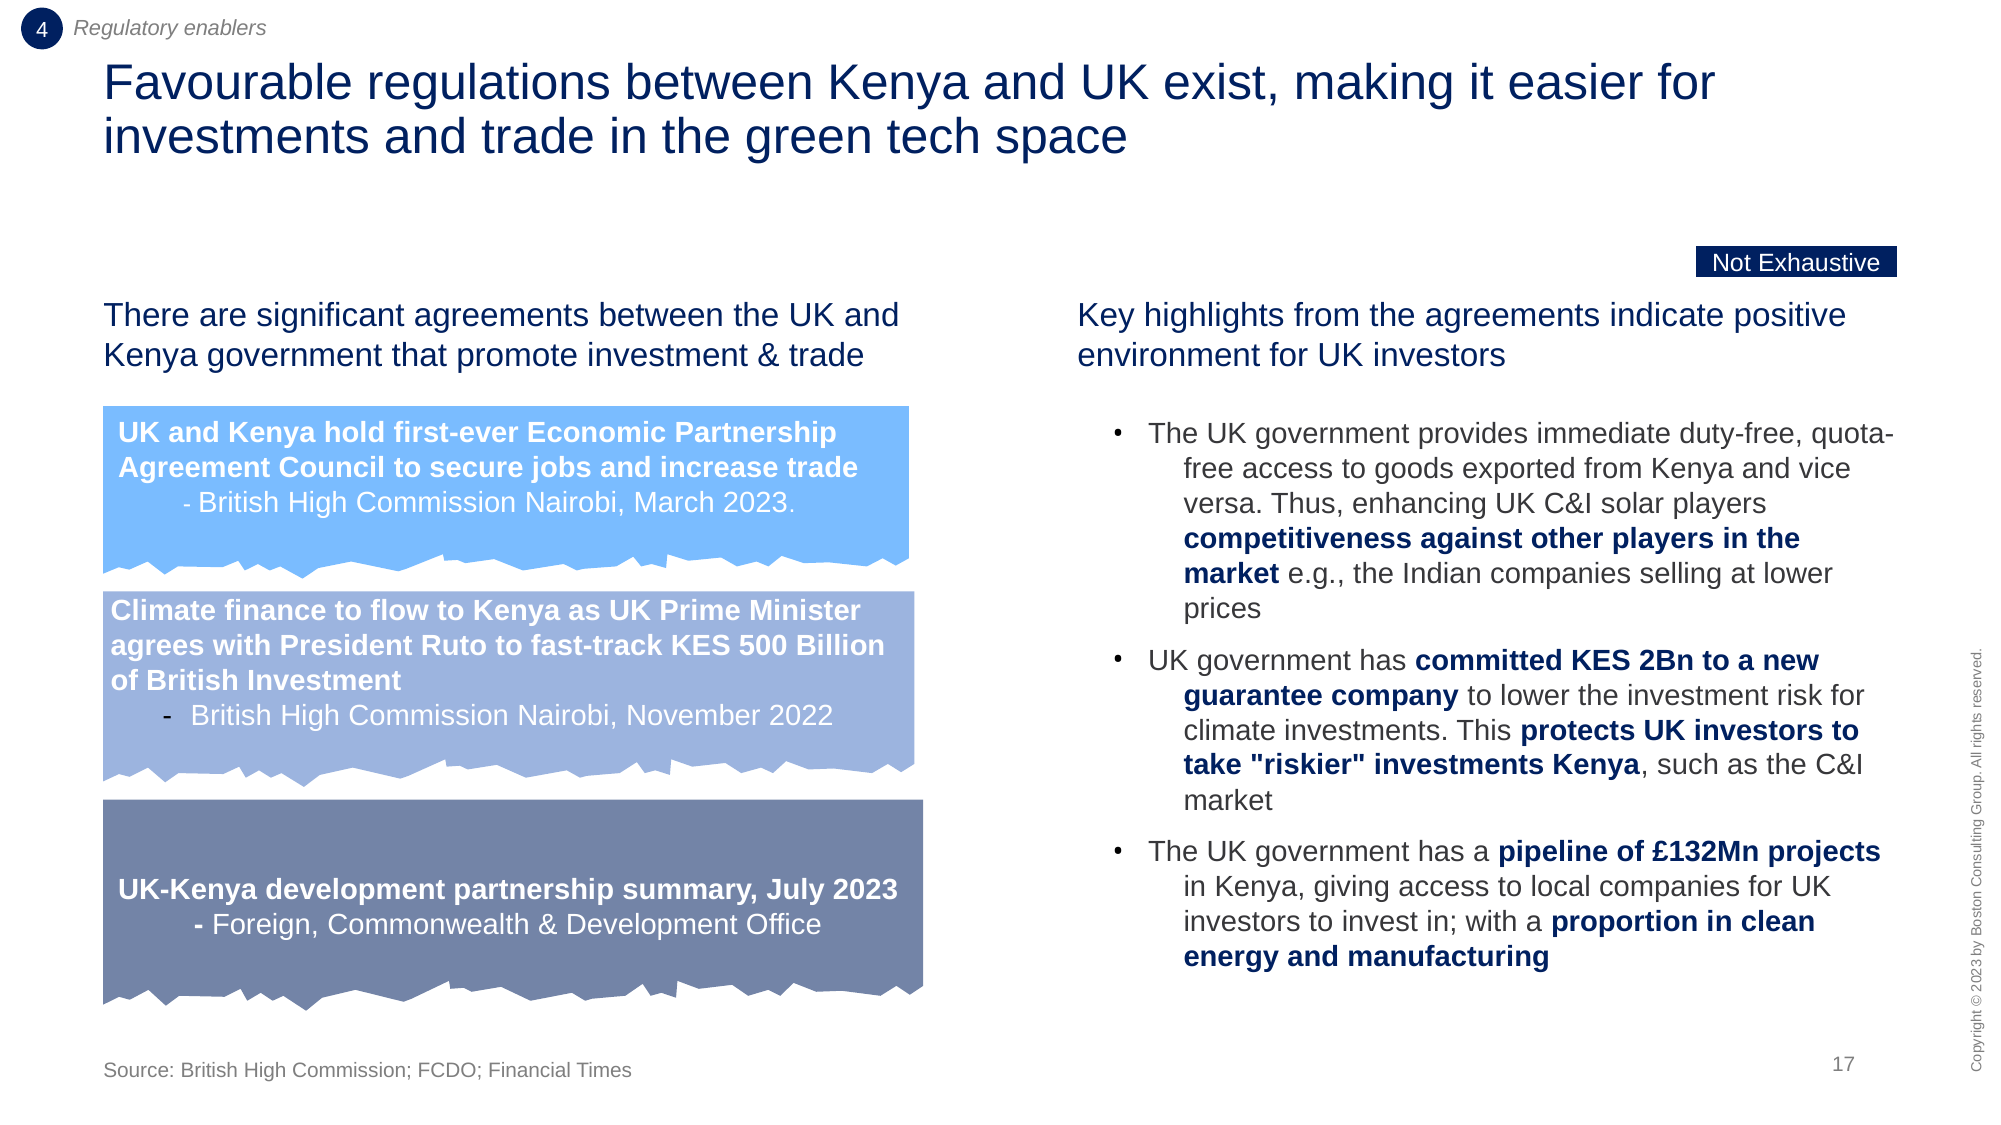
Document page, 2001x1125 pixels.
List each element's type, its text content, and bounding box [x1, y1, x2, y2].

text_box UK and Kenya hold first-ever Economic Partnership Agreement Council to secure jobs and increase trade - British High Commission Nairobi, March 2023. [103, 406, 909, 579]
title Favourable regulations between Kenya and UK exist, making it easier for investments and trade in the green tech space [103, 55, 1897, 165]
text_box Key highlights from the agreements indicate positive environment for UK investors [1077, 265, 1897, 374]
text_box UK-Kenya development partnership summary, July 2023 - Foreign, Commonwealth & Development Office [103, 799, 924, 1011]
text_box Not Exhaustive [1696, 246, 1897, 277]
text_box Source: British High Commission; FCDO; Financial Times [103, 1059, 1585, 1082]
text_box 4 [21, 7, 63, 50]
text_box There are significant agreements between the UK and Kenya government that promote investment & trade [103, 265, 923, 374]
text_box Climate finance to flow to Kenya as UK Prime Minister agrees with President Ruto to fast-track KES 500 Billion of British Investment British High Commission Nairobi, November 2022 [103, 591, 915, 787]
text_box The UK government provides immediate duty-free, quota-free access to goods exported from Kenya and vice versa. Thus, enhancing UK C&I solar players competitiveness against other players in the market e.g., the Indian companies selling at lower prices UK government has committed KES 2Bn to a new guarantee company to lower the investment risk for climate investments. This protects UK investors to take "riskier" investments Kenya, such as the C&I market The UK government has a pipeline of £132Mn projects in Kenya, giving access to local companies for UK investors to invest in; with a proportion in clean energy and manufacturing [1077, 414, 1897, 923]
text_box Regulatory enablers [73, 9, 1031, 46]
